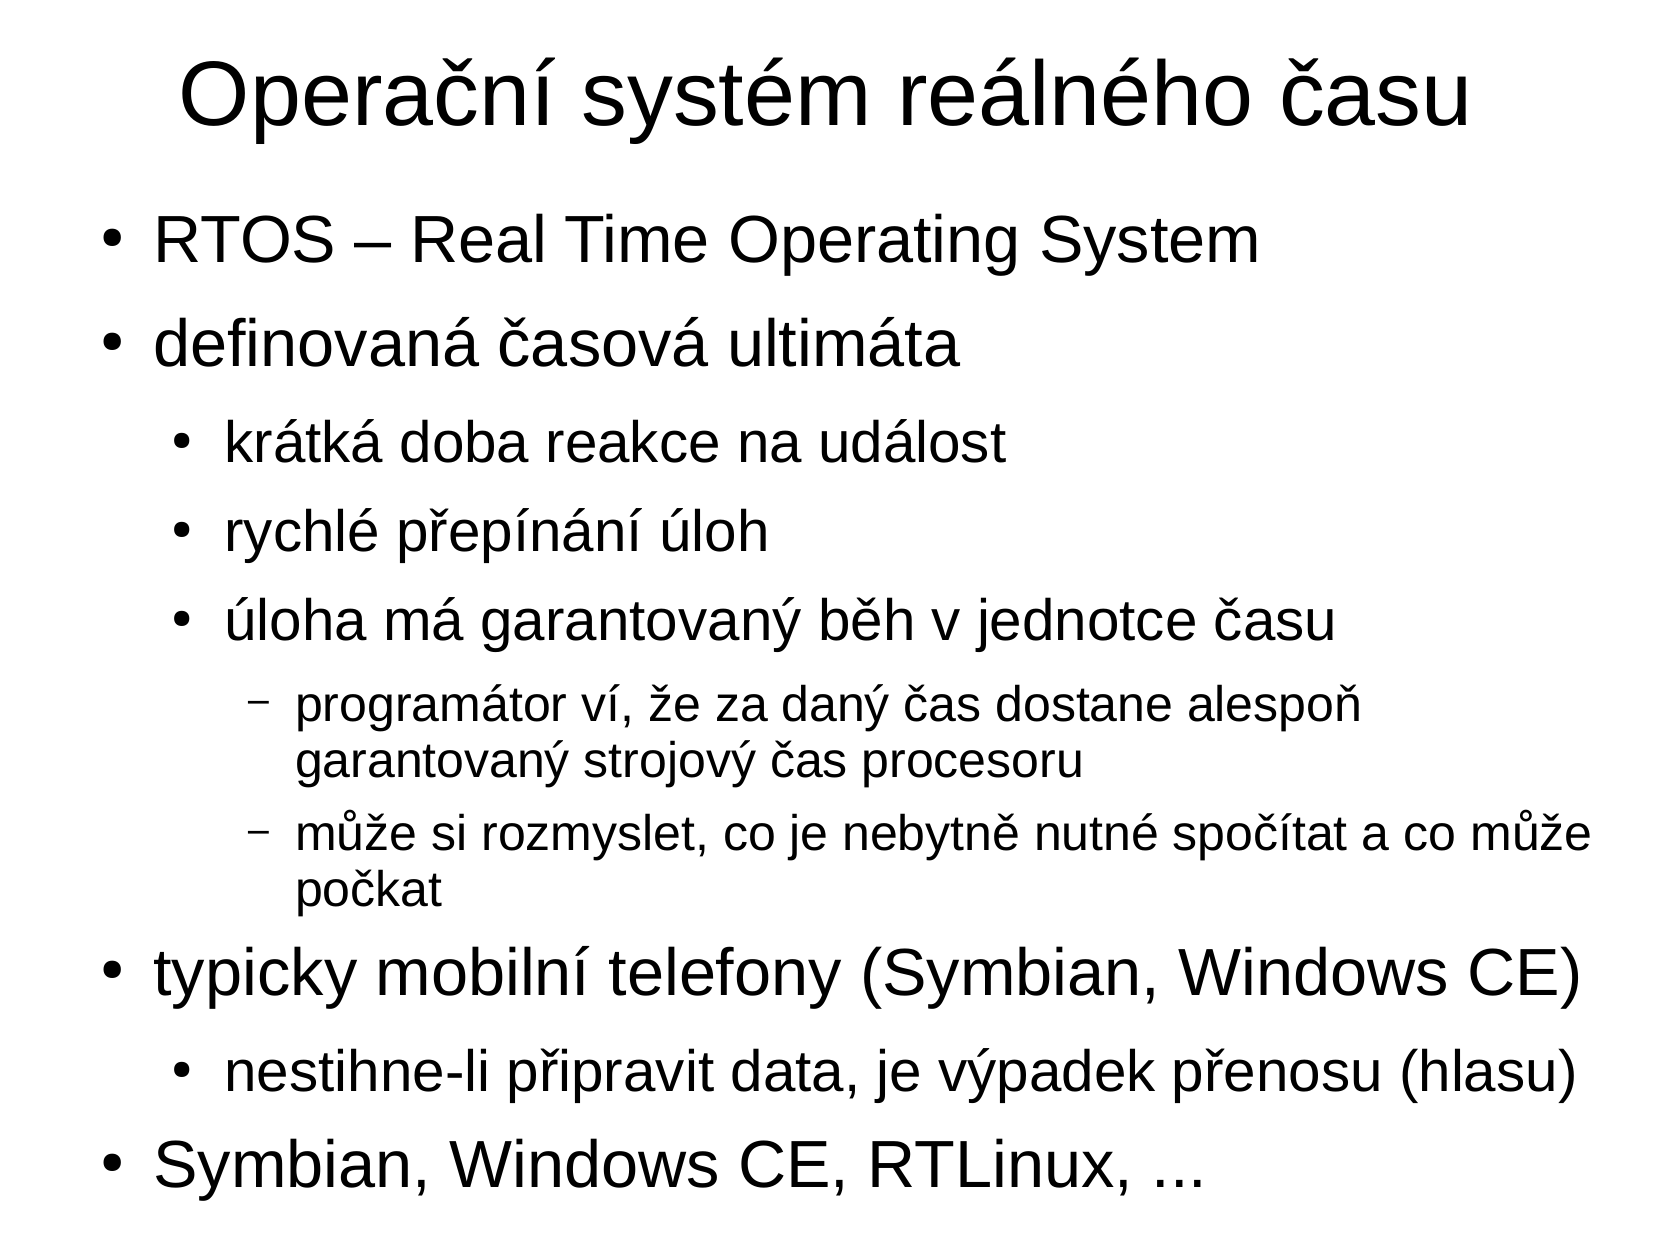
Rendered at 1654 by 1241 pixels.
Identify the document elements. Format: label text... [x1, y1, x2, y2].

list RTOS – Real Time Operating System definovaná časová ultimáta krátká doba reakce na událost rychlé přepínání úloh úloha má garantovaný běh v jednotce času programátor ví, že za daný čas dostane alespoň garantovaný strojový čas procesoru může si rozmyslet, co je nebytně nutné spočítat a co může počkat typicky mobilní telefony (Symbian, Windows CE) nestihne-li připravit data, je výpadek přenosu (hlasu) Symbian, Windows CE, RTLinux, ... [82, 201, 1625, 1203]
title Operační systém reálného času [82, 0, 1571, 191]
